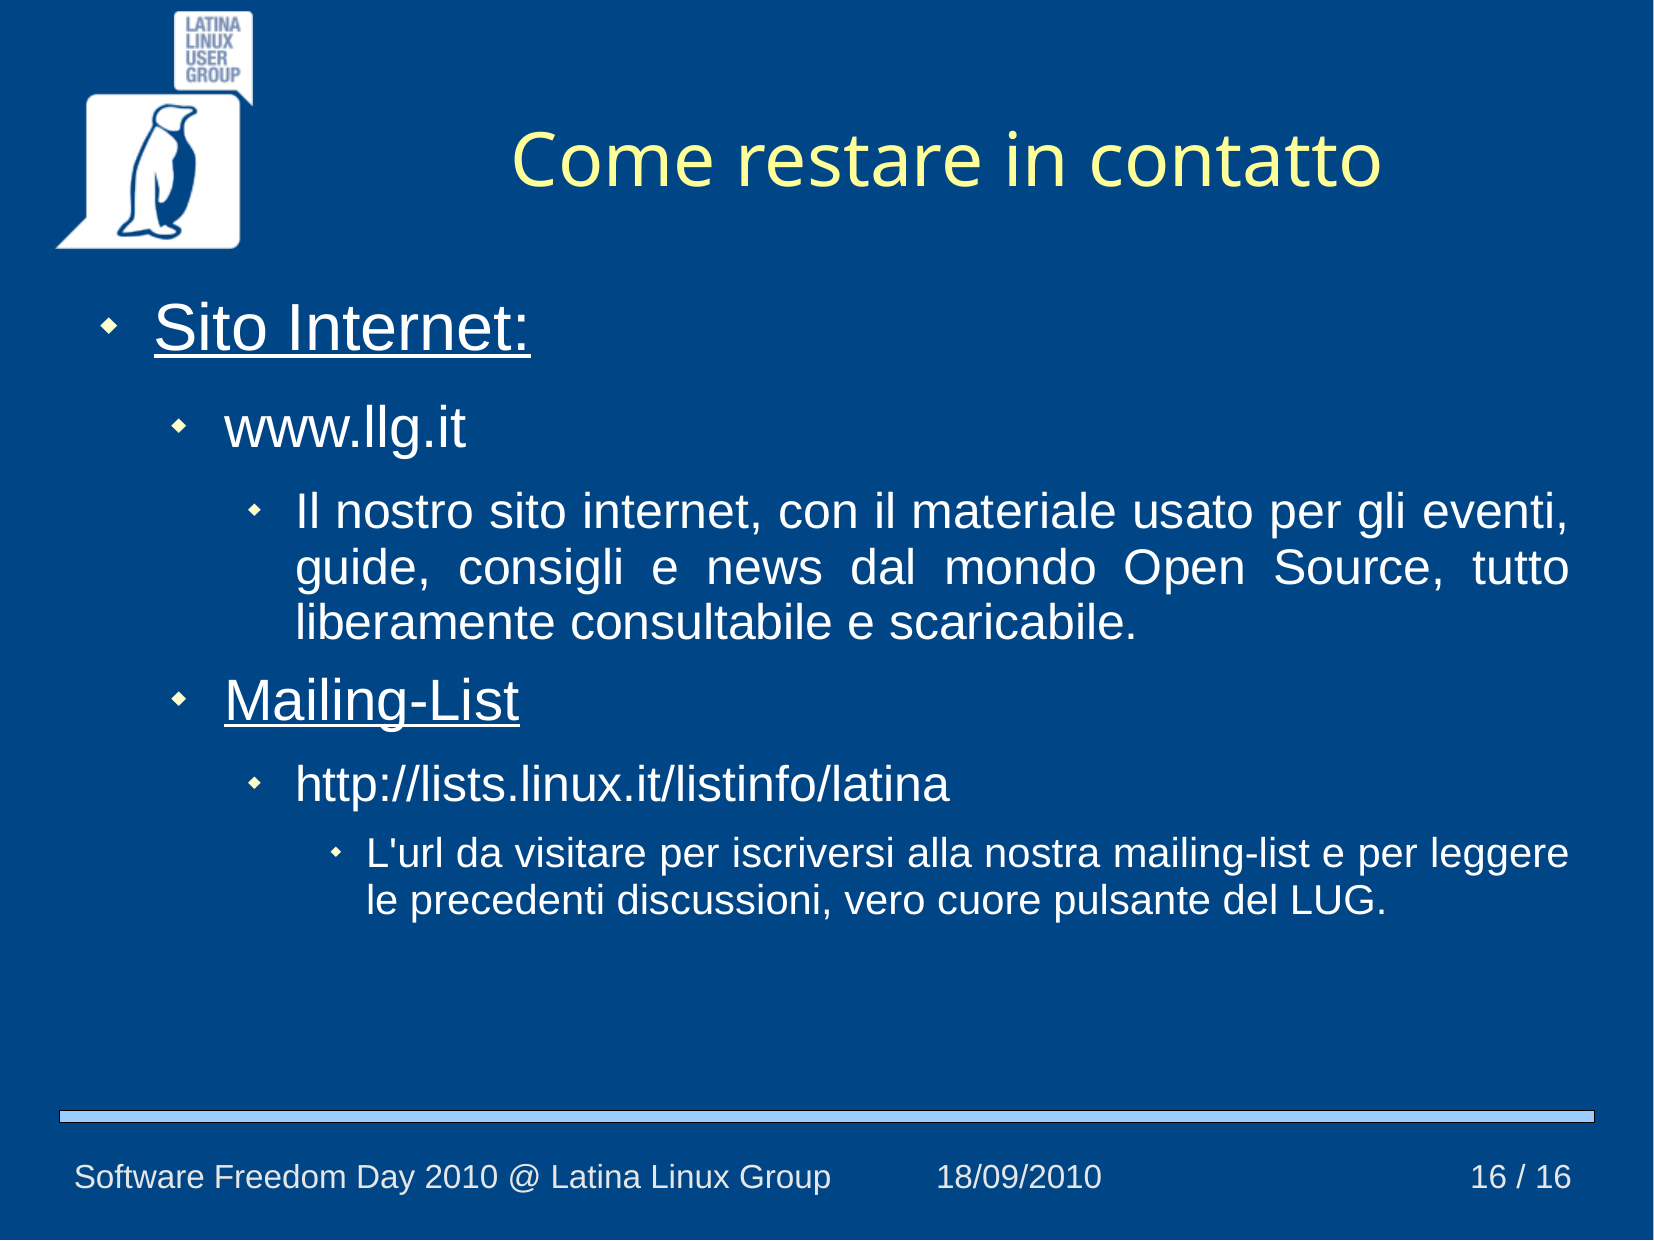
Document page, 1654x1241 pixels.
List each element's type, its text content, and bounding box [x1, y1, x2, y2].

picture [43, 0, 266, 262]
title Come restare in contatto [324, 56, 1571, 259]
list Sito Internet: www.llg.it Il nostro sito internet, con il materiale usato per gli eventi, guide, consigli e news dal mondo Open Source, tutto liberamente consultabile e scaricabile. Mailing-List http://lists.linux.it/listinfo/latina L'url da visitare per iscriversi alla nostra mailing-list e per leggere le precedenti discussioni, vero cuore pulsante del LUG. [82, 290, 1571, 1094]
